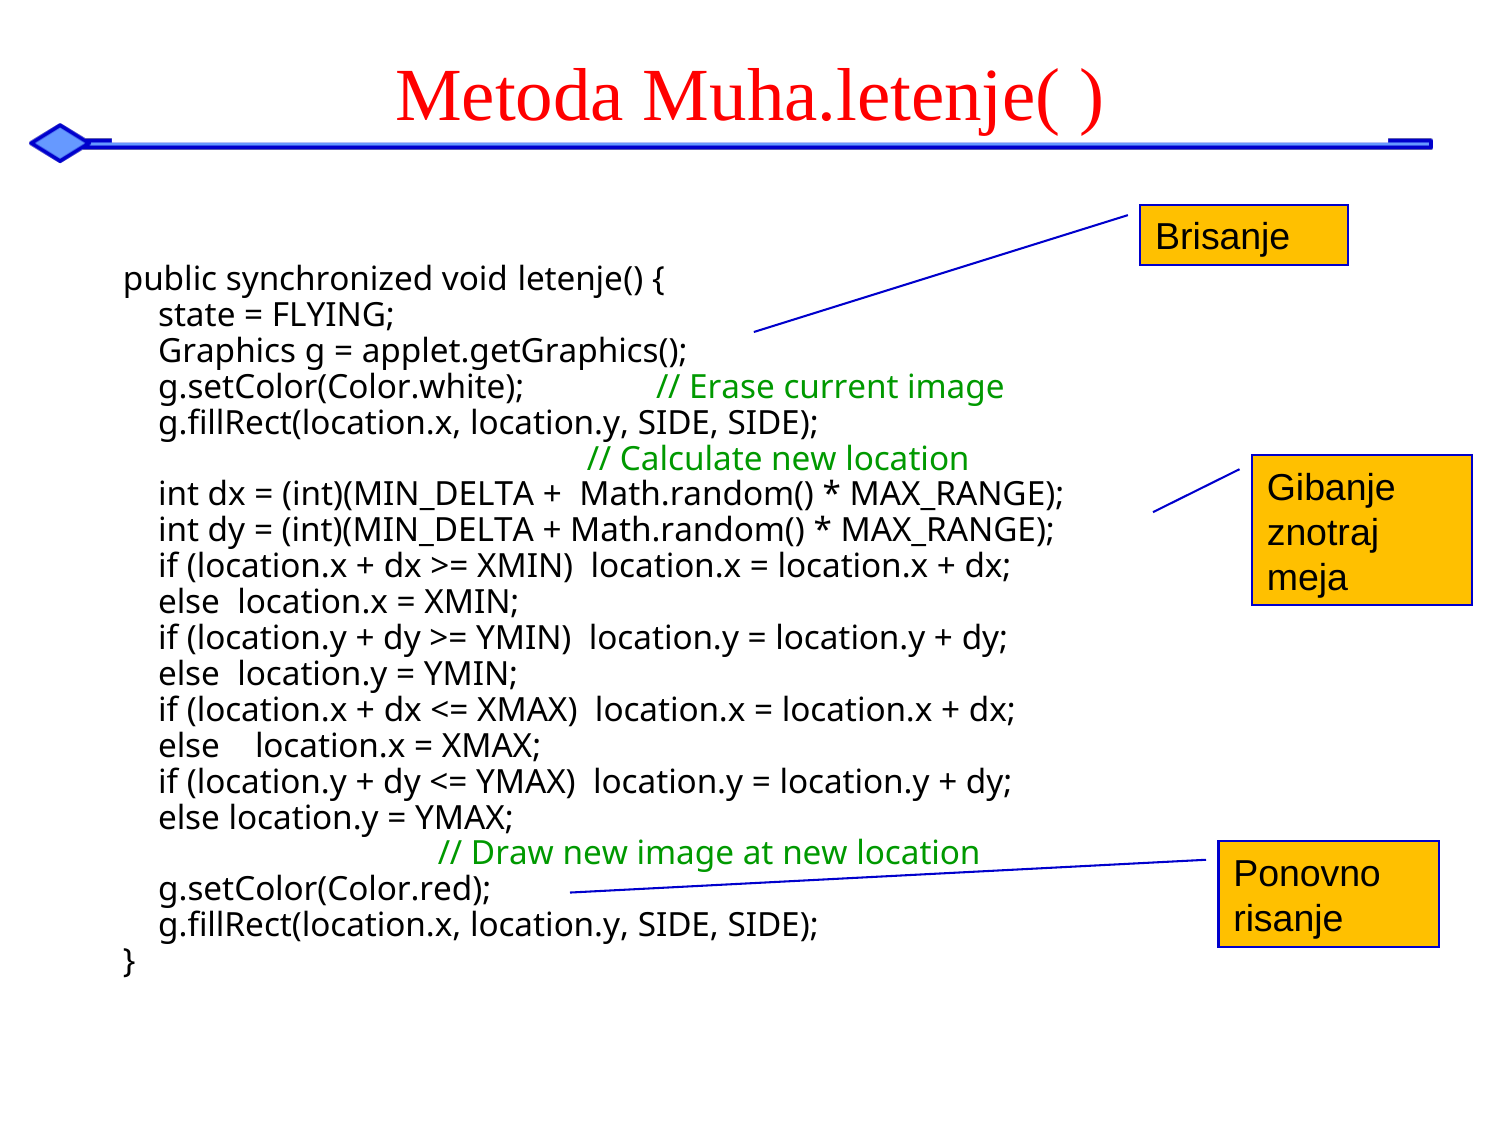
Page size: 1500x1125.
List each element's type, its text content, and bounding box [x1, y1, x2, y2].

picture [28, 122, 1434, 164]
text_box Brisanje [1140, 205, 1348, 265]
text_box Gibanje znotraj meja [1252, 455, 1472, 605]
title Metoda Muha.letenje( ) [111, 37, 1389, 143]
text_box public synchronized void letenje() { state = FLYING; Graphics g = applet.getGraphics(); g.setColor(Color.white); // Erase current image g.fillRect(location.x, location.y, SIDE, SIDE); // Calculate new location int dx = (int)(MIN_DELTA + Math.random() * MAX_RANGE); int dy = (int)(MIN_DELTA + Math.random() * MAX_RANGE); if (location.x + dx >= XMIN) location.x = location.x + dx; else location.x = XMIN; if (location.y + dy >= YMIN) location.y = location.y + dy; else location.y = YMIN; if (location.x + dx <= XMAX) location.x = location.x + dx; else location.x = XMAX; if (location.y + dy <= YMAX) location.y = location.y + dy; else location.y = YMAX; // Draw new image at new location g.setColor(Color.red); g.fillRect(location.x, location.y, SIDE, SIDE); } [108, 254, 1190, 988]
text_box Ponovno risanje [1218, 841, 1439, 947]
